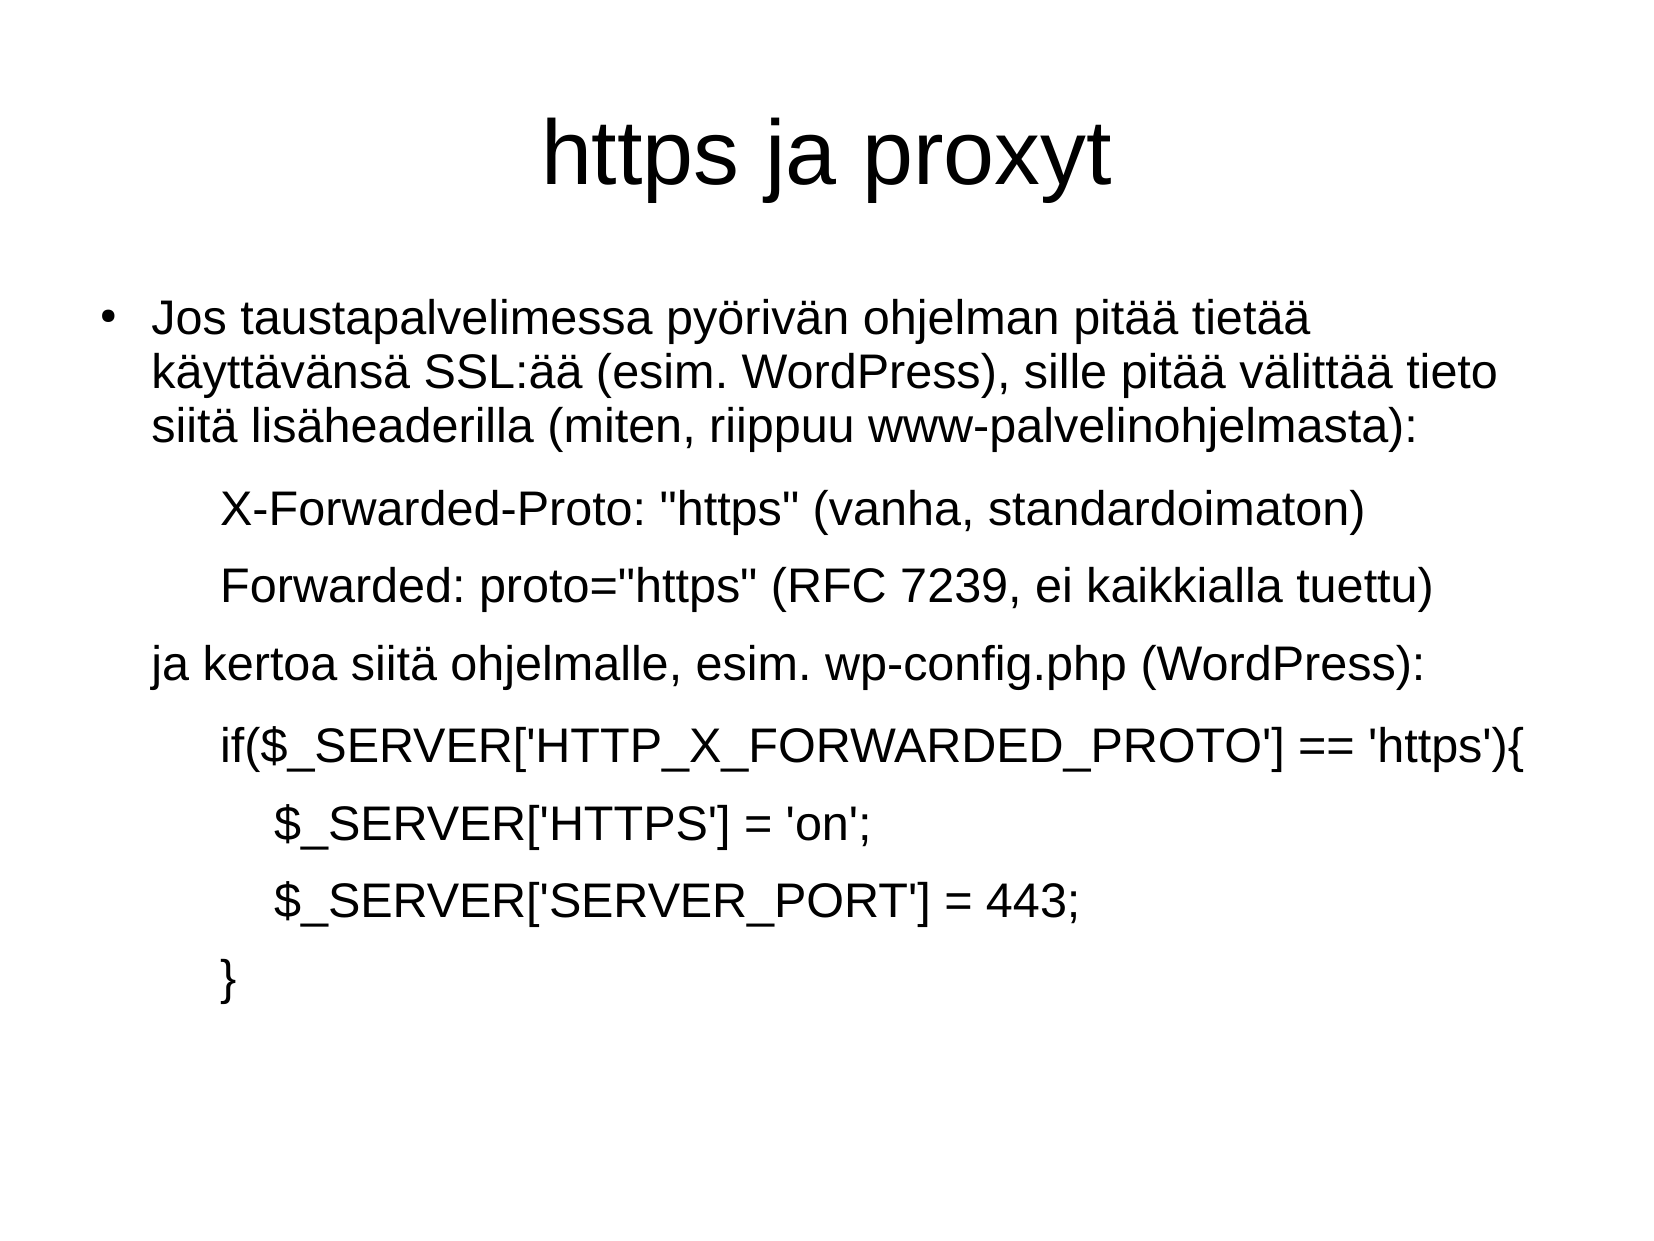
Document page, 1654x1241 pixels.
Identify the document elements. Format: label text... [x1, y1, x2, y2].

list Jos taustapalvelimessa pyörivän ohjelman pitää tietää käyttävänsä SSL:ää (esim. WordPress), sille pitää välittää tieto siitä lisäheaderilla (miten, riippuu www-palvelinohjelmasta): X-Forwarded-Proto: "https" (vanha, standardoimaton) Forwarded: proto="https" (RFC 7239, ei kaikkialla tuettu) ja kertoa siitä ohjelmalle, esim. wp-config.php (WordPress): if($_SERVER['HTTP_X_FORWARDED_PROTO'] == 'https'){ $_SERVER['HTTPS'] = 'on'; $_SERVER['SERVER_PORT'] = 443; } [82, 290, 1571, 1010]
title https ja proxyt [82, 49, 1571, 257]
